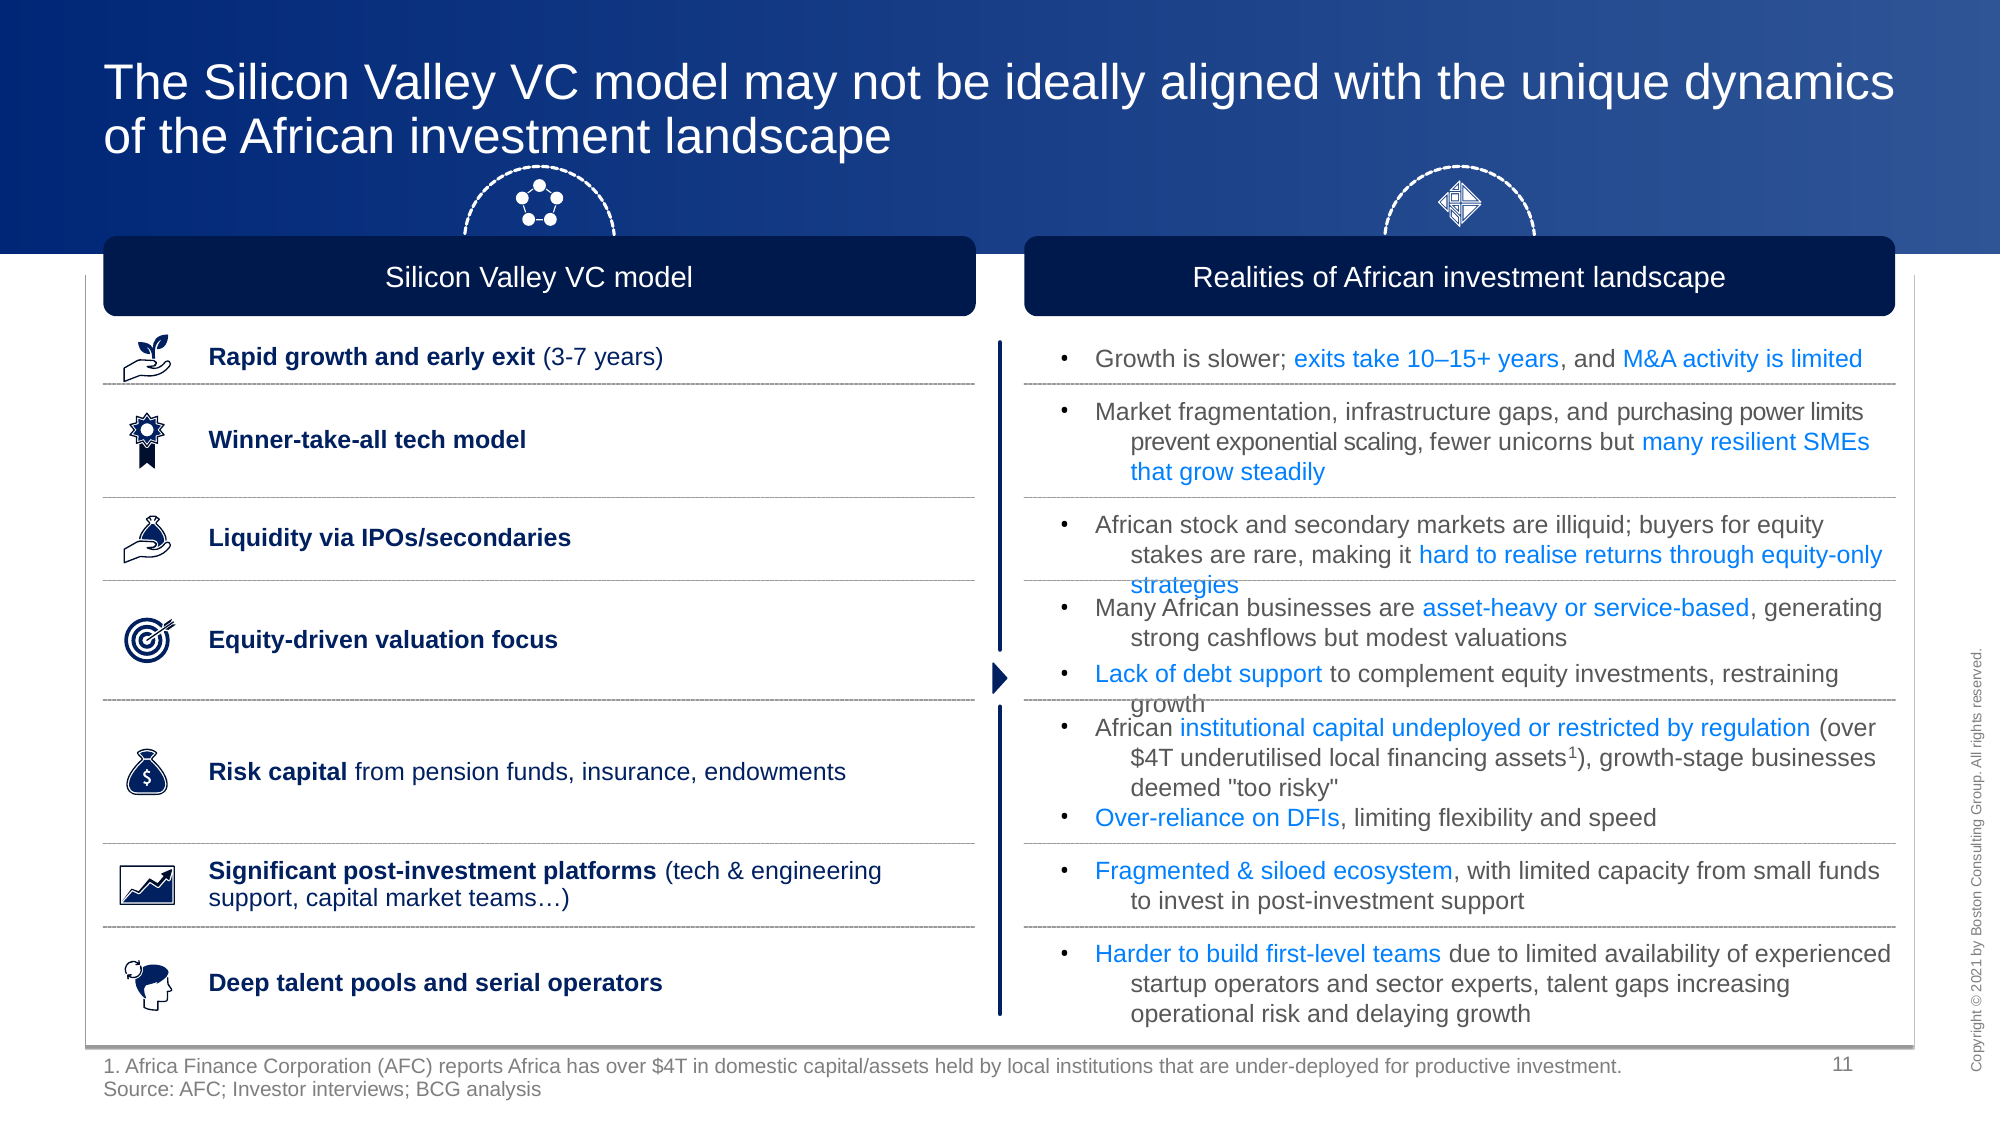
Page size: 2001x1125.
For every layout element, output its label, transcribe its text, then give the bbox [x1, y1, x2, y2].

text_box Liquidity via IPOs/secondaries [208, 508, 976, 570]
text_box Growth is slower; exits take 10–15+ years, and M&A activity is limited [1024, 342, 1896, 373]
title The Silicon Valley VC model may not be ideally aligned with the unique dynamics of the African investment landscape [103, 55, 1897, 165]
text_box Harder to build first-level teams due to limited availability of experienced startup operators and sector experts, talent gaps increasing operational risk and delaying growth [1024, 937, 1896, 1029]
text_box Fragmented & siloed ecosystem, with limited capacity from small funds to invest in post-investment support [1024, 854, 1896, 916]
text_box [466, 168, 612, 236]
text_box Many African businesses are asset-heavy or service-based, generating strong cashflows but modest valuations Lack of debt support to complement equity investments, restraining growth [1024, 591, 1901, 689]
text_box [86, 270, 1914, 1045]
text_box Risk capital from pension funds, insurance, endowments [208, 711, 976, 833]
text_box [553, 165, 1446, 253]
text_box 1. Africa Finance Corporation (AFC) reports Africa has over $4T in domestic capital/assets held by local institutions that are under-deployed for productive investment. Source: AFC; Investor interviews; BCG analysis [103, 1056, 1856, 1101]
text_box Market fragmentation, infrastructure gaps, and purchasing power limits prevent exponential scaling, fewer unicorns but many resilient SMEs that grow steadily [1024, 395, 1896, 487]
text_box Rapid growth and early exit (3-7 years) [208, 342, 976, 373]
text_box Silicon Valley VC model [103, 236, 976, 317]
text_box Equity-driven valuation focus [208, 591, 976, 689]
text_box Significant post-investment platforms (tech & engineering support, capital market teams…) [208, 854, 976, 916]
text_box Deep talent pools and serial operators [208, 937, 976, 1029]
text_box Winner-take-all tech model [208, 395, 976, 487]
text_box African institutional capital undeployed or restricted by regulation (over $4T underutilised local financing assets1), growth-stage businesses deemed "too risky" Over-reliance on DFIs, limiting flexibility and speed [1024, 711, 1896, 833]
text_box African stock and secondary markets are illiquid; buyers for equity stakes are rare, making it hard to realise returns through equity-only strategies [1024, 508, 1896, 570]
text_box Realities of African investment landscape [1024, 236, 1896, 317]
text_box [0, 0, 2000, 253]
text_box [1386, 168, 1532, 236]
